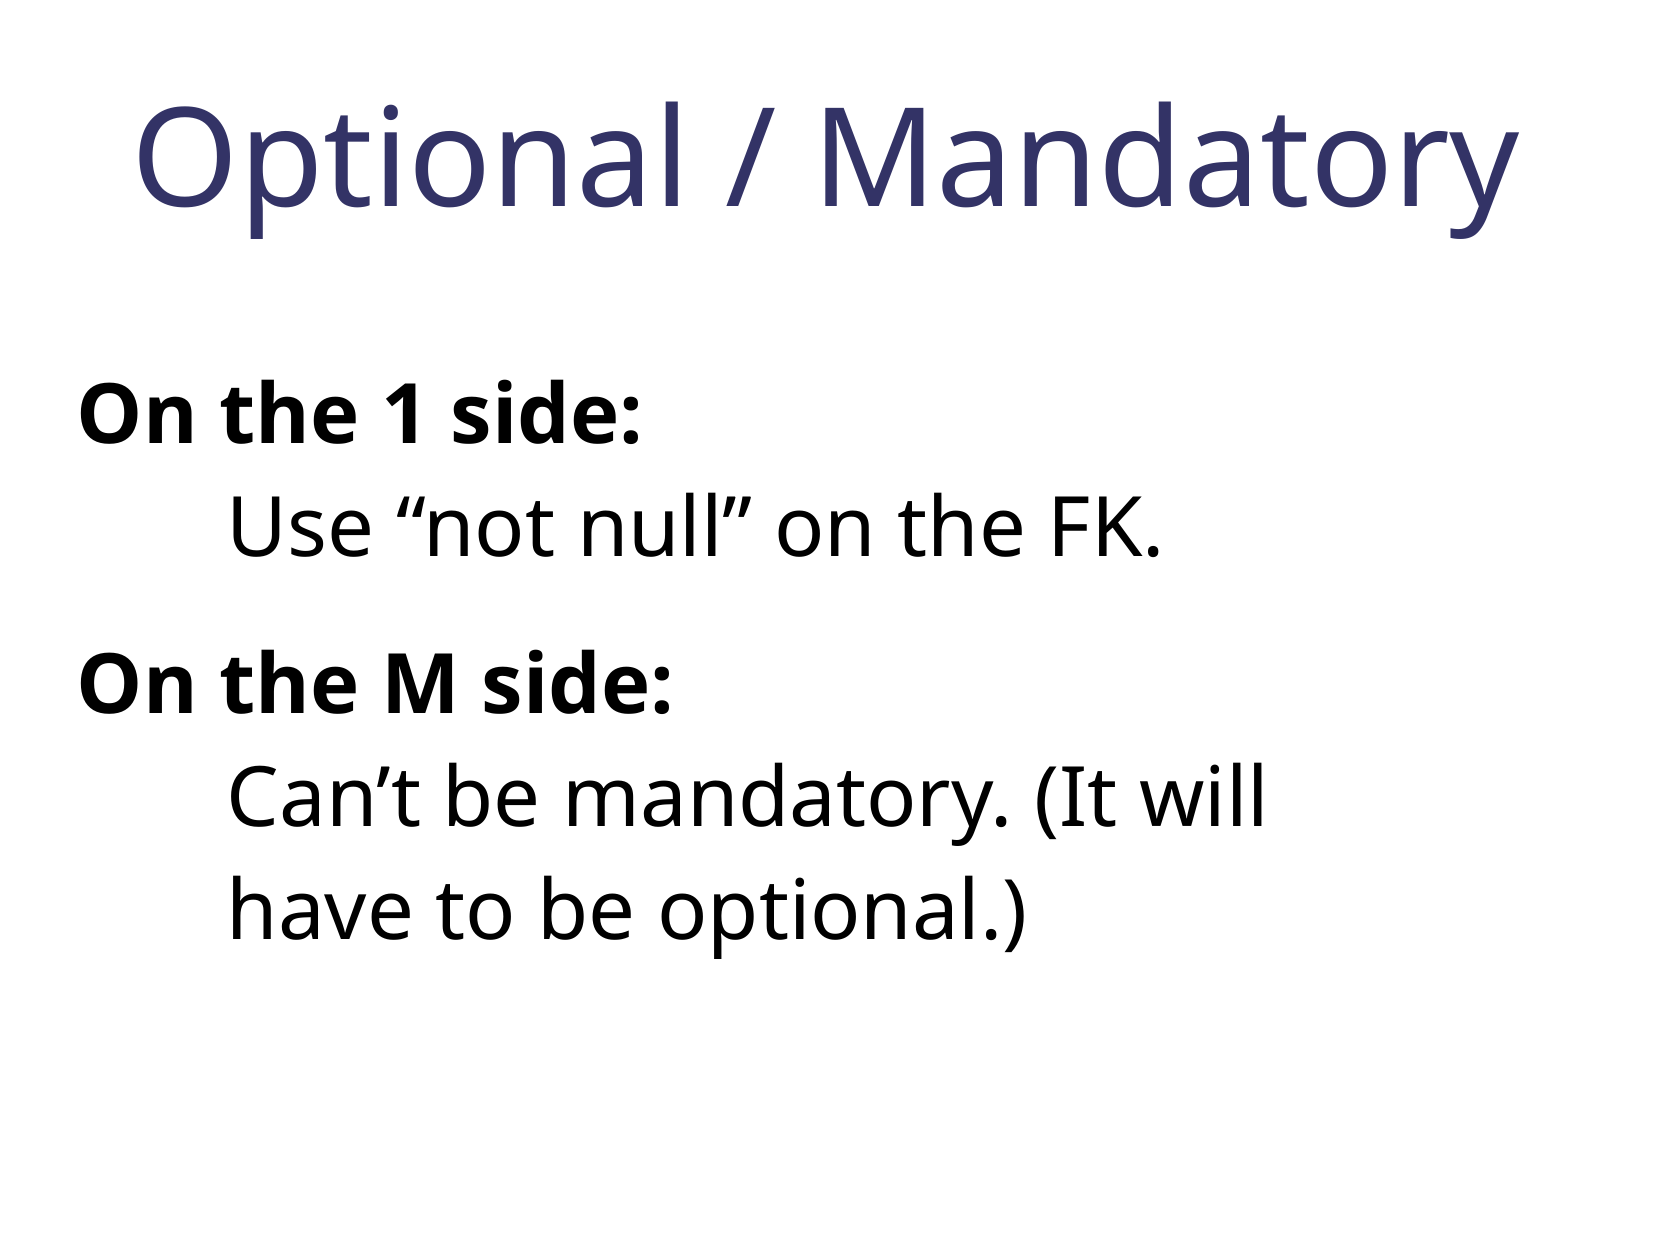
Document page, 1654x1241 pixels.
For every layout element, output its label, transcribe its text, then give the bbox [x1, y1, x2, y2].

title Optional / Mandatory [82, 56, 1571, 250]
subtitle On the 1 side: Use “not null” on the FK. On the M side: Can’t be mandatory. (It will have to be optional.) [76, 354, 1565, 1159]
